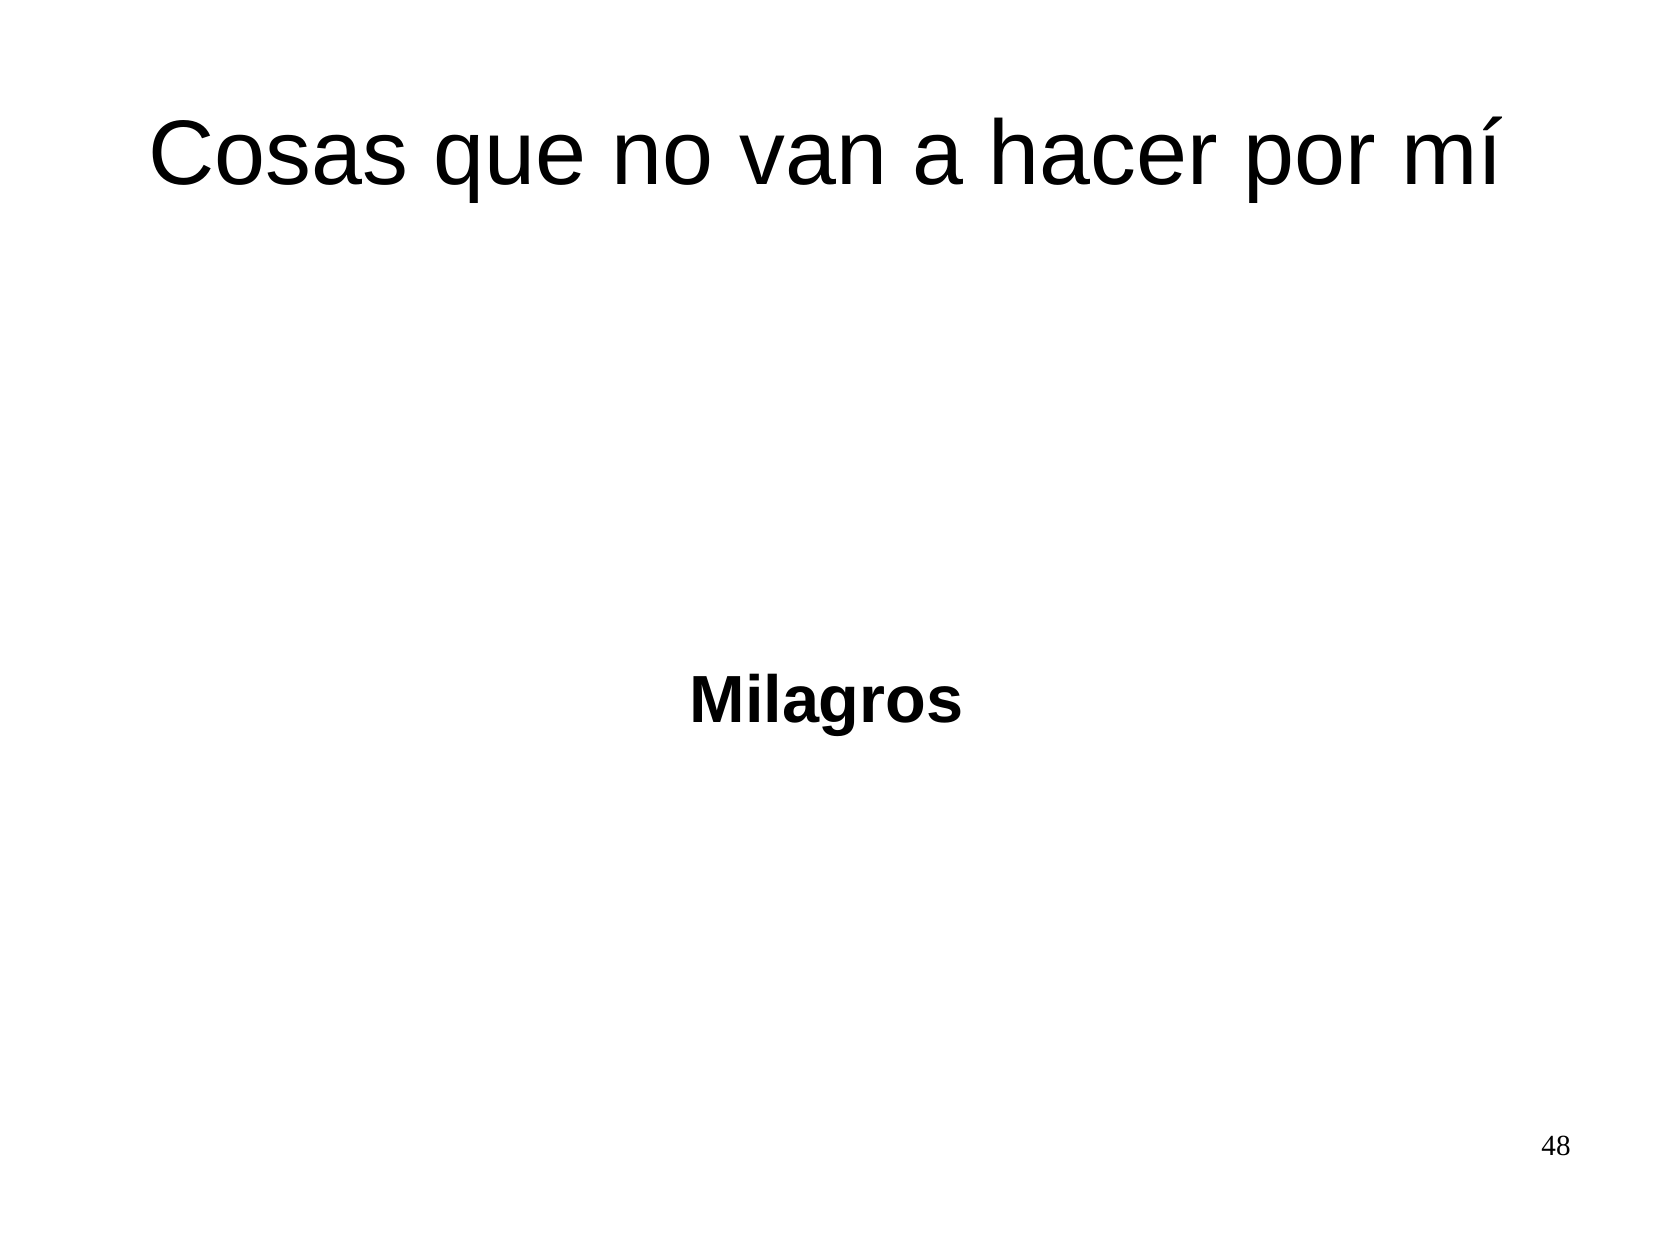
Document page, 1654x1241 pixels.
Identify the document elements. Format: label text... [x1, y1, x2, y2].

subtitle Milagros [82, 297, 1571, 1102]
title Cosas que no van a hacer por mí [82, 49, 1571, 257]
